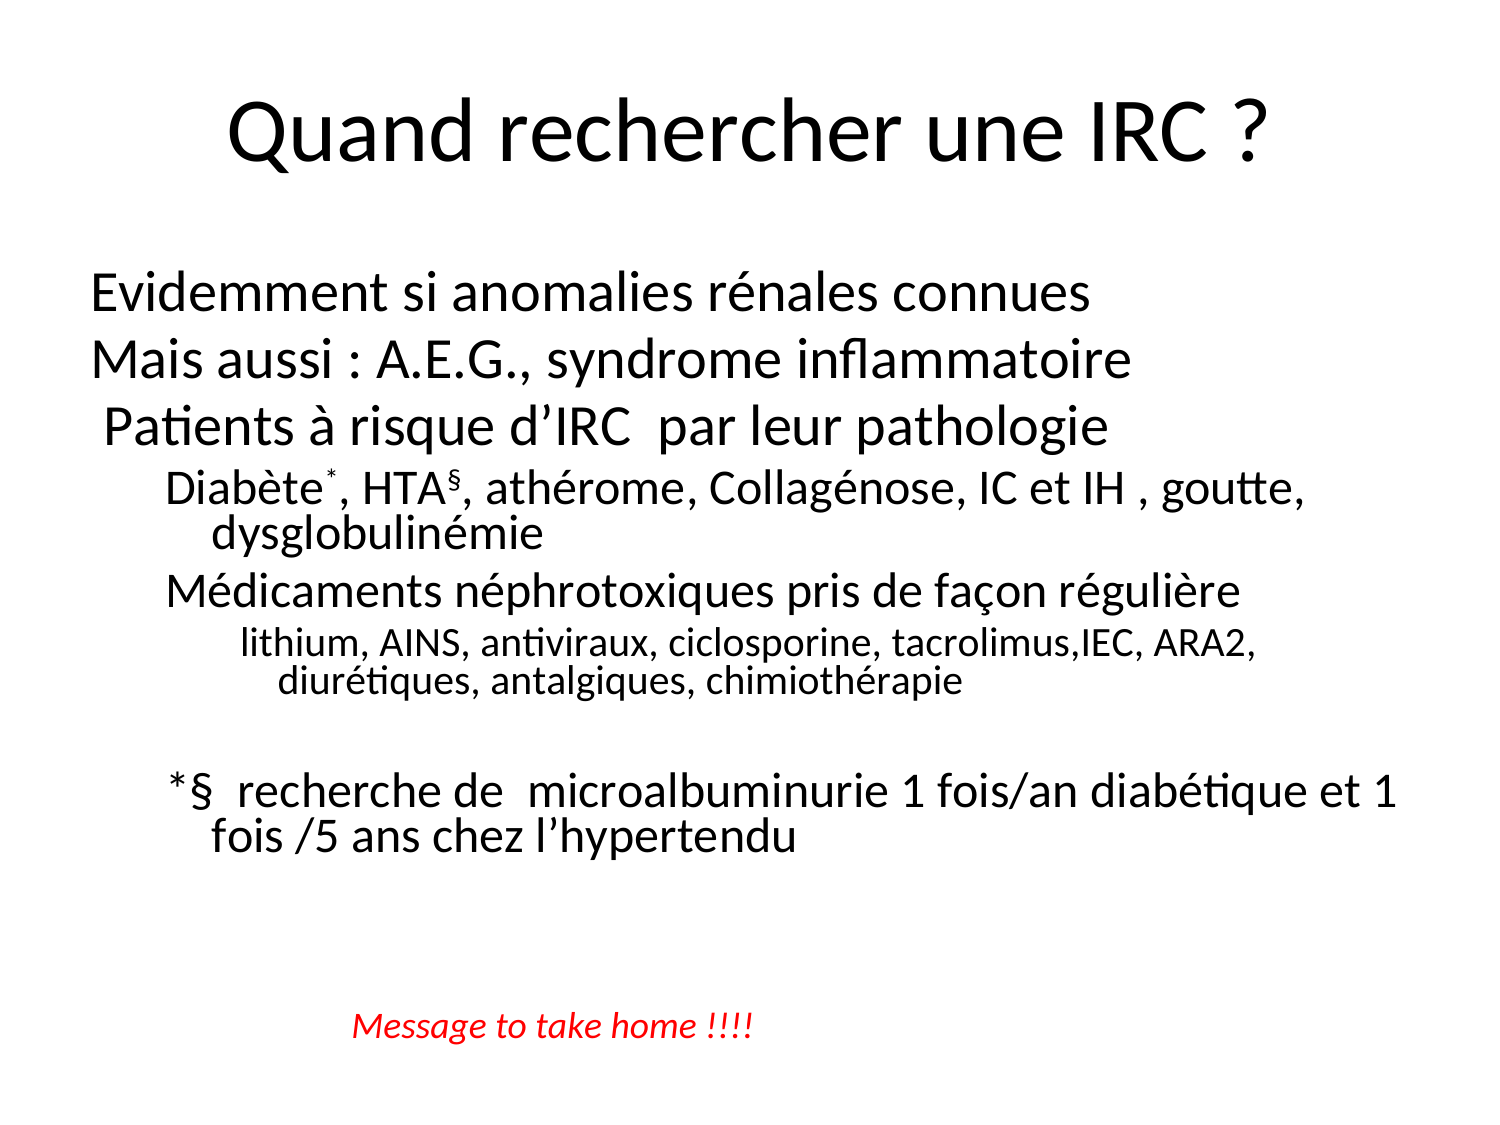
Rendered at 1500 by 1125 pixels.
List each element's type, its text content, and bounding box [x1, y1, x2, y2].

list Evidemment si anomalies rénales connues Mais aussi : A.E.G., syndrome inflammatoire Patients à risque d’IRC par leur pathologie Diabète*, HTA§, athérome, Collagénose, IC et IH , goutte, dysglobulinémie Médicaments néphrotoxiques pris de façon régulière lithium, AINS, antiviraux, ciclosporine, tacrolimus,IEC, ARA2, diurétiques, antalgiques, chimiothérapie *§ recherche de microalbuminurie 1 fois/an diabétique et 1 fois /5 ans chez l’hypertendu [75, 262, 1426, 1006]
text_box Message to take home !!!! [336, 1002, 770, 1094]
title Quand rechercher une IRC ? [75, 45, 1426, 233]
